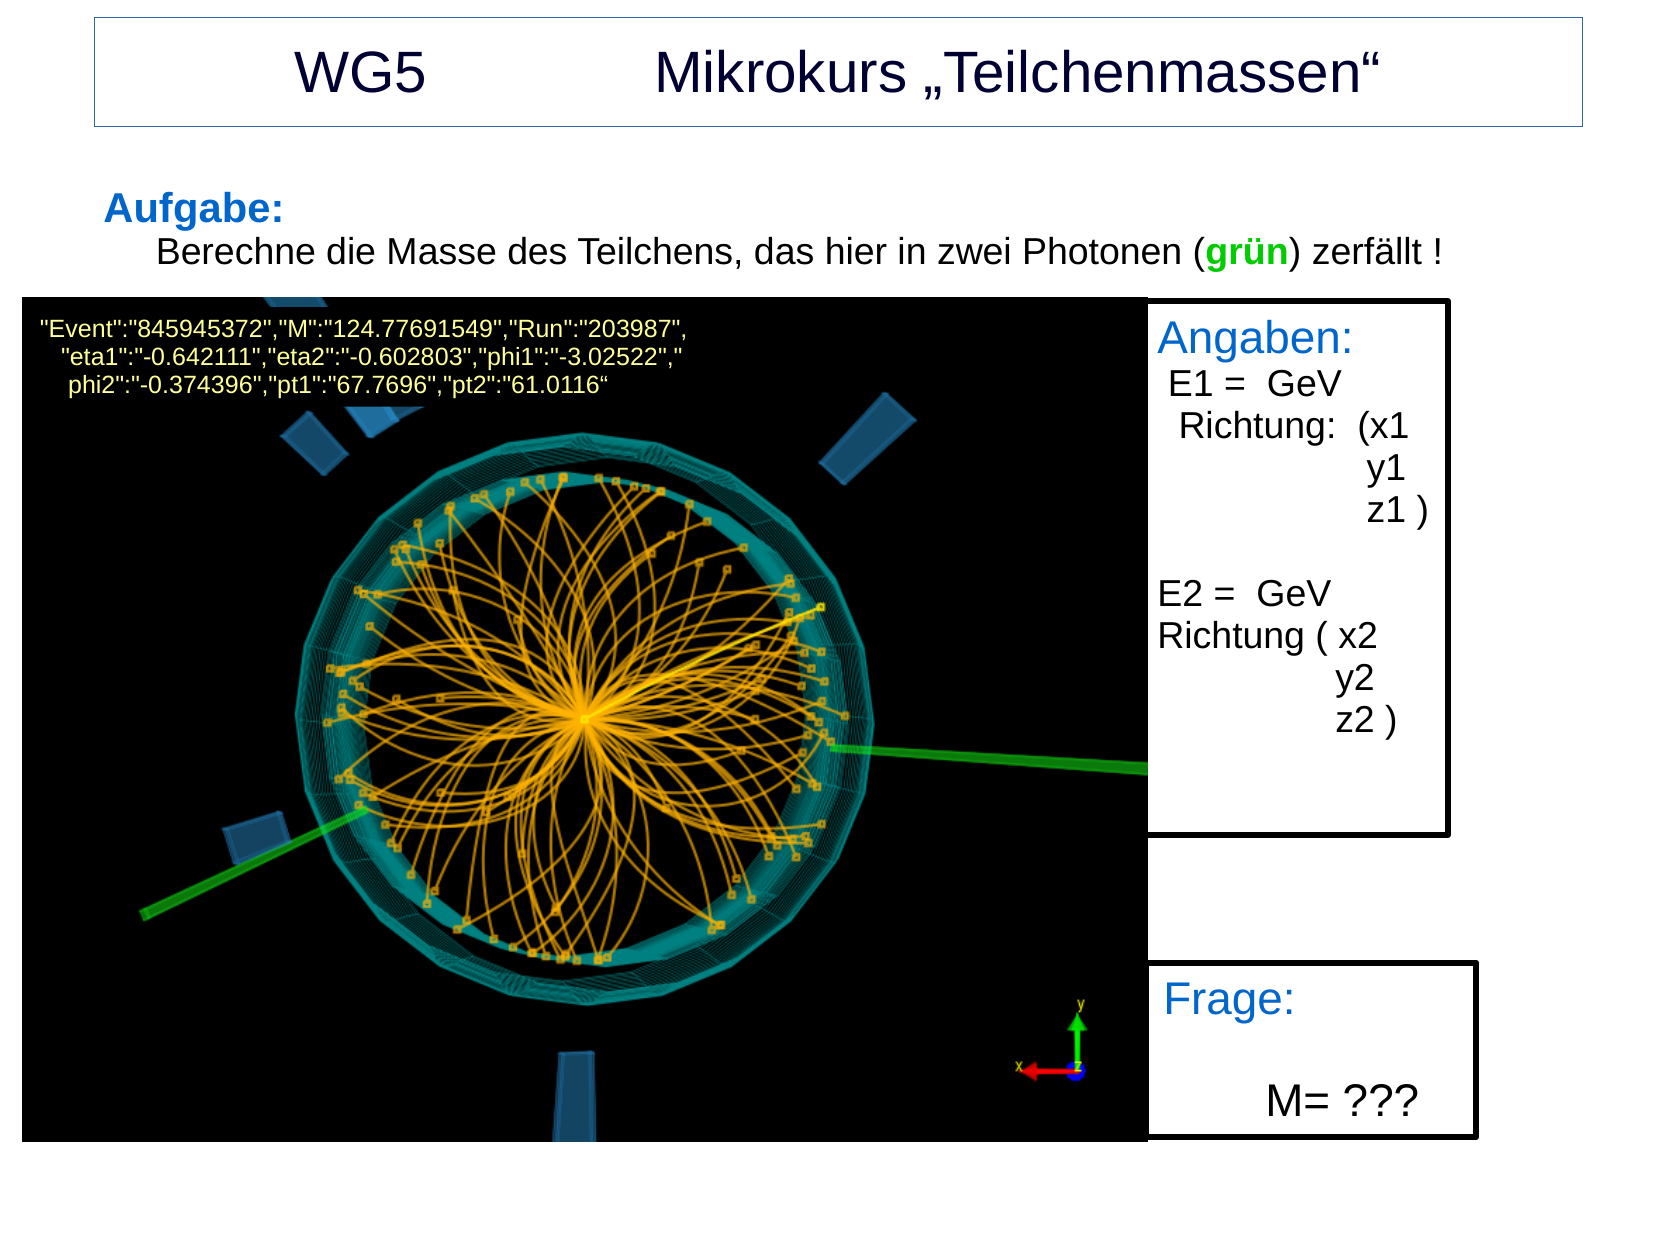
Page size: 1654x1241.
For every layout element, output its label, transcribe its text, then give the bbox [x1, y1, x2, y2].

text_box Frage: M= ??? [1148, 962, 1477, 1138]
text_box Aufgabe: Berechne die Masse des Teilchens, das hier in zwei Photonen (grün) zerfällt ! [88, 177, 1457, 281]
title WG5 Mikrokurs „Teilchenmassen“ [94, 17, 1583, 127]
text_box "Event":"845945372","M":"124.77691549","Run":"203987", "eta1":"-0.642111","eta2":"-0.602803","phi1":"-3.02522"," phi2":"-0.374396","pt1":"67.7696","pt2":"61.0116“ [25, 307, 707, 407]
text_box Angaben: E1 = GeV Richtung: (x1 y1 z1 ) E2 = GeV Richtung ( x2 y2 z2 ) [1148, 301, 1448, 836]
picture [22, 297, 1148, 1142]
